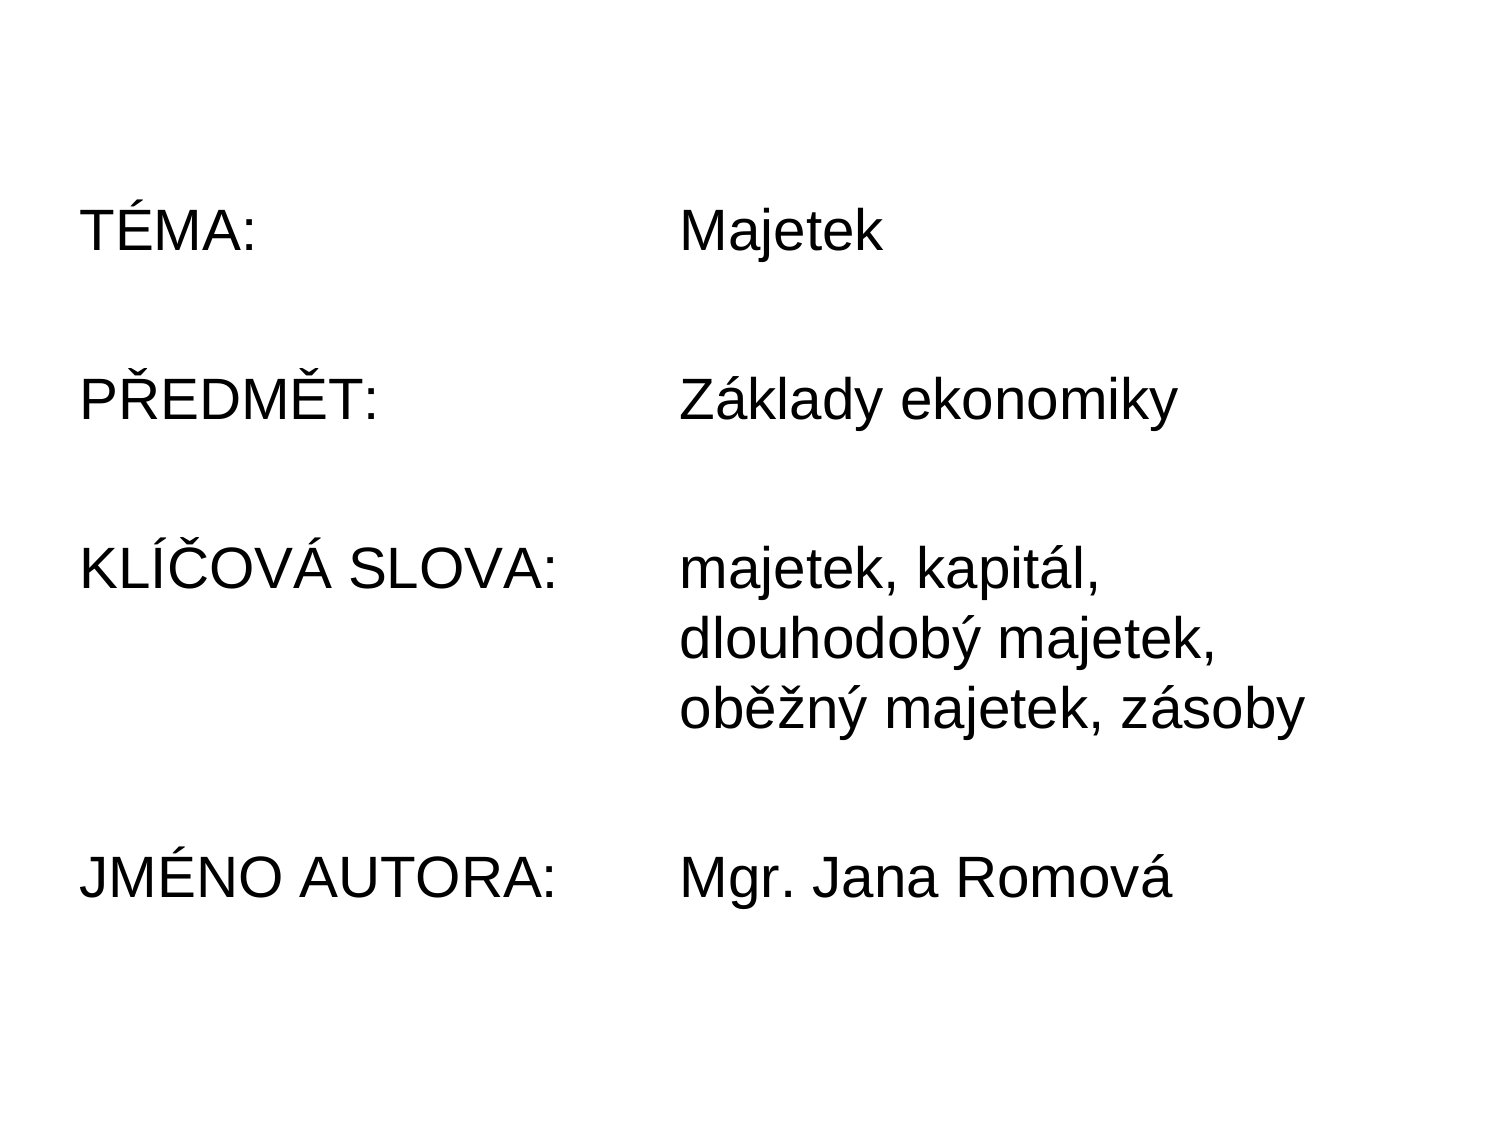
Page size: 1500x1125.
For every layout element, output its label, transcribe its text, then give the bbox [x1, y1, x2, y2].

list TÉMA: Majetek PŘEDMĚT: Základy ekonomiky KLÍČOVÁ SLOVA: majetek, kapitál, dlouhodobý majetek, oběžný majetek, zásoby JMÉNO AUTORA: Mgr. Jana Romová [64, 184, 1415, 1002]
